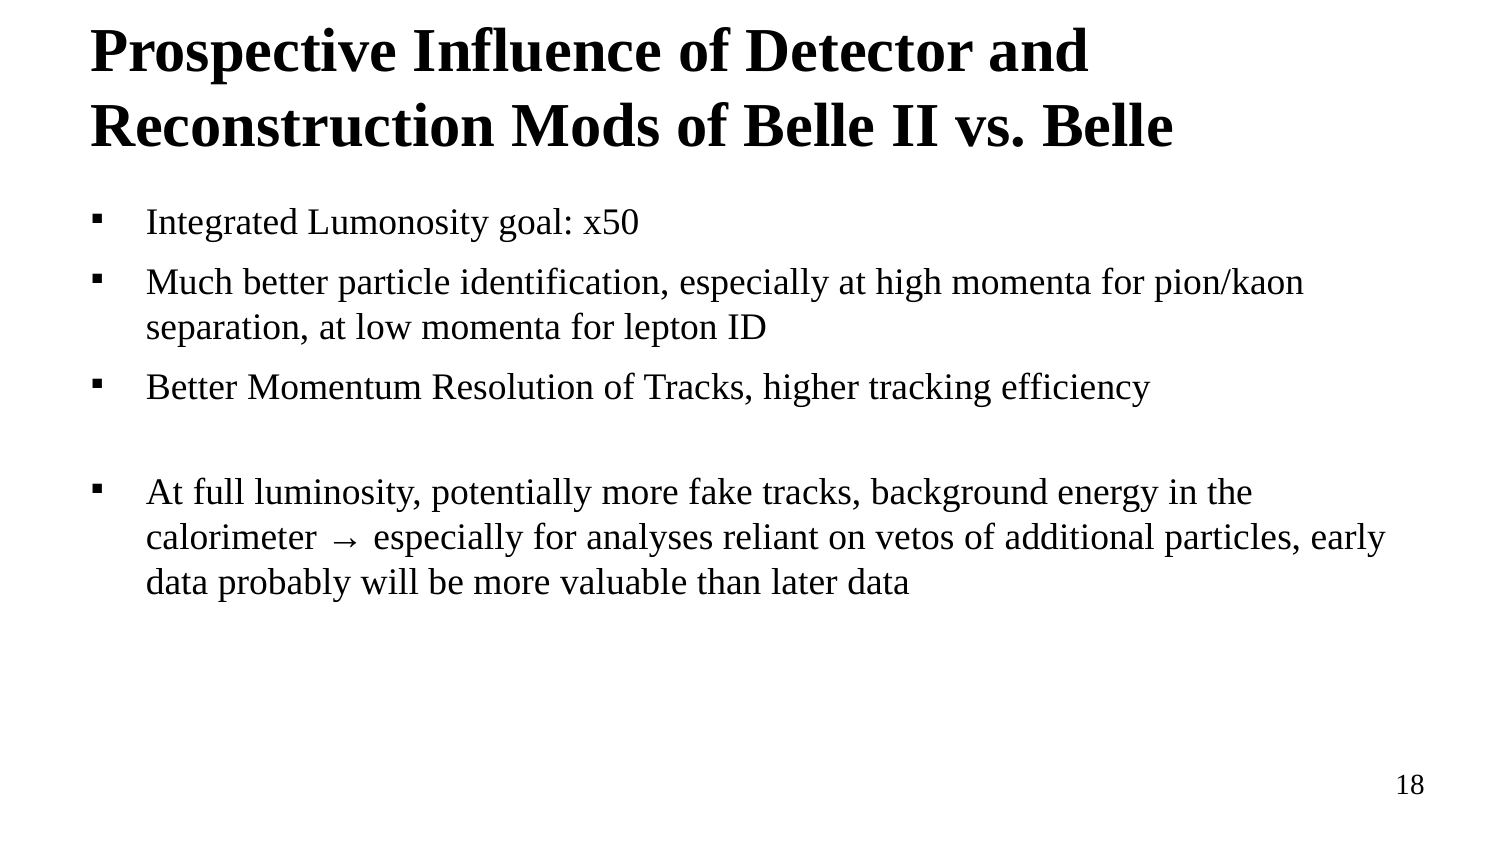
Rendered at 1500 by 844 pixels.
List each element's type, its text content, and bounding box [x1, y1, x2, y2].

title Prospective Influence of Detector and Reconstruction Mods of Belle II vs. Belle [75, 33, 1425, 175]
list Integrated Lumonosity goal: x50 Much better particle identification, especially at high momenta for pion/kaon separation, at low momenta for lepton ID Better Momentum Resolution of Tracks, higher tracking efficiency At full luminosity, potentially more fake tracks, background energy in the calorimeter → especially for analyses reliant on vetos of additional particles, early data probably will be more valuable than later data [75, 197, 1395, 687]
